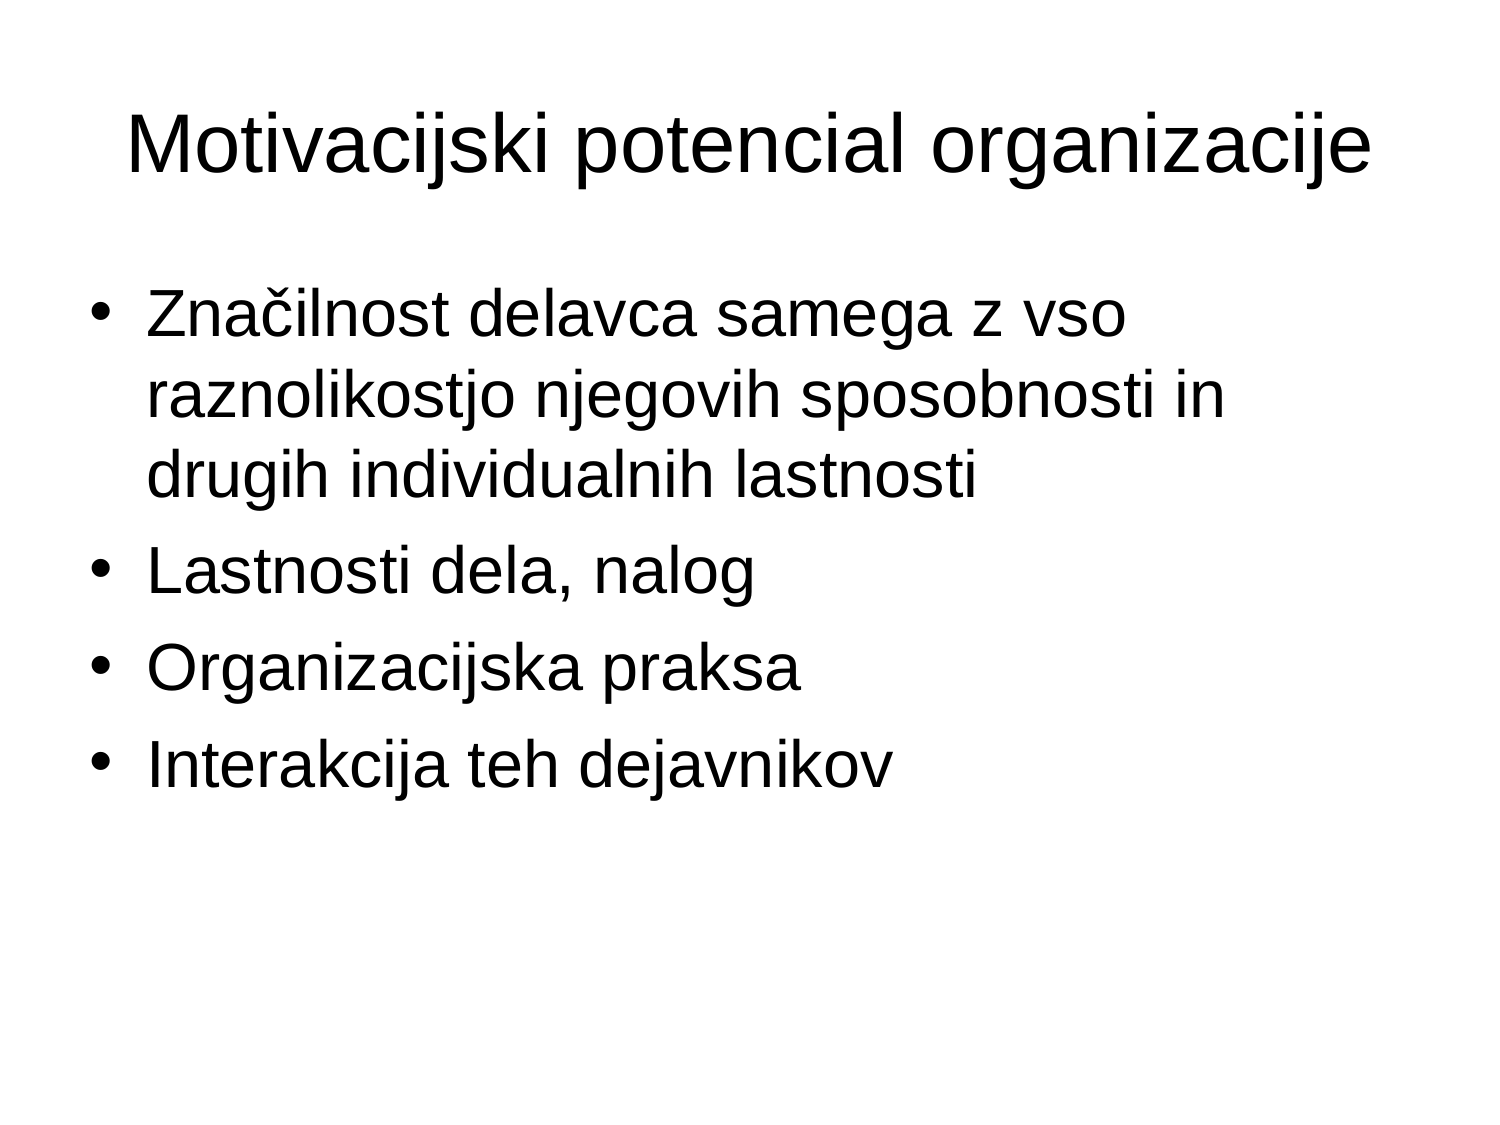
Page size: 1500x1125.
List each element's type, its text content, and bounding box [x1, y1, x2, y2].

title Motivacijski potencial organizacije [75, 45, 1426, 233]
list Značilnost delavca samega z vso raznolikostjo njegovih sposobnosti in drugih individualnih lastnosti Lastnosti dela, nalog Organizacijska praksa Interakcija teh dejavnikov [75, 262, 1426, 1006]
